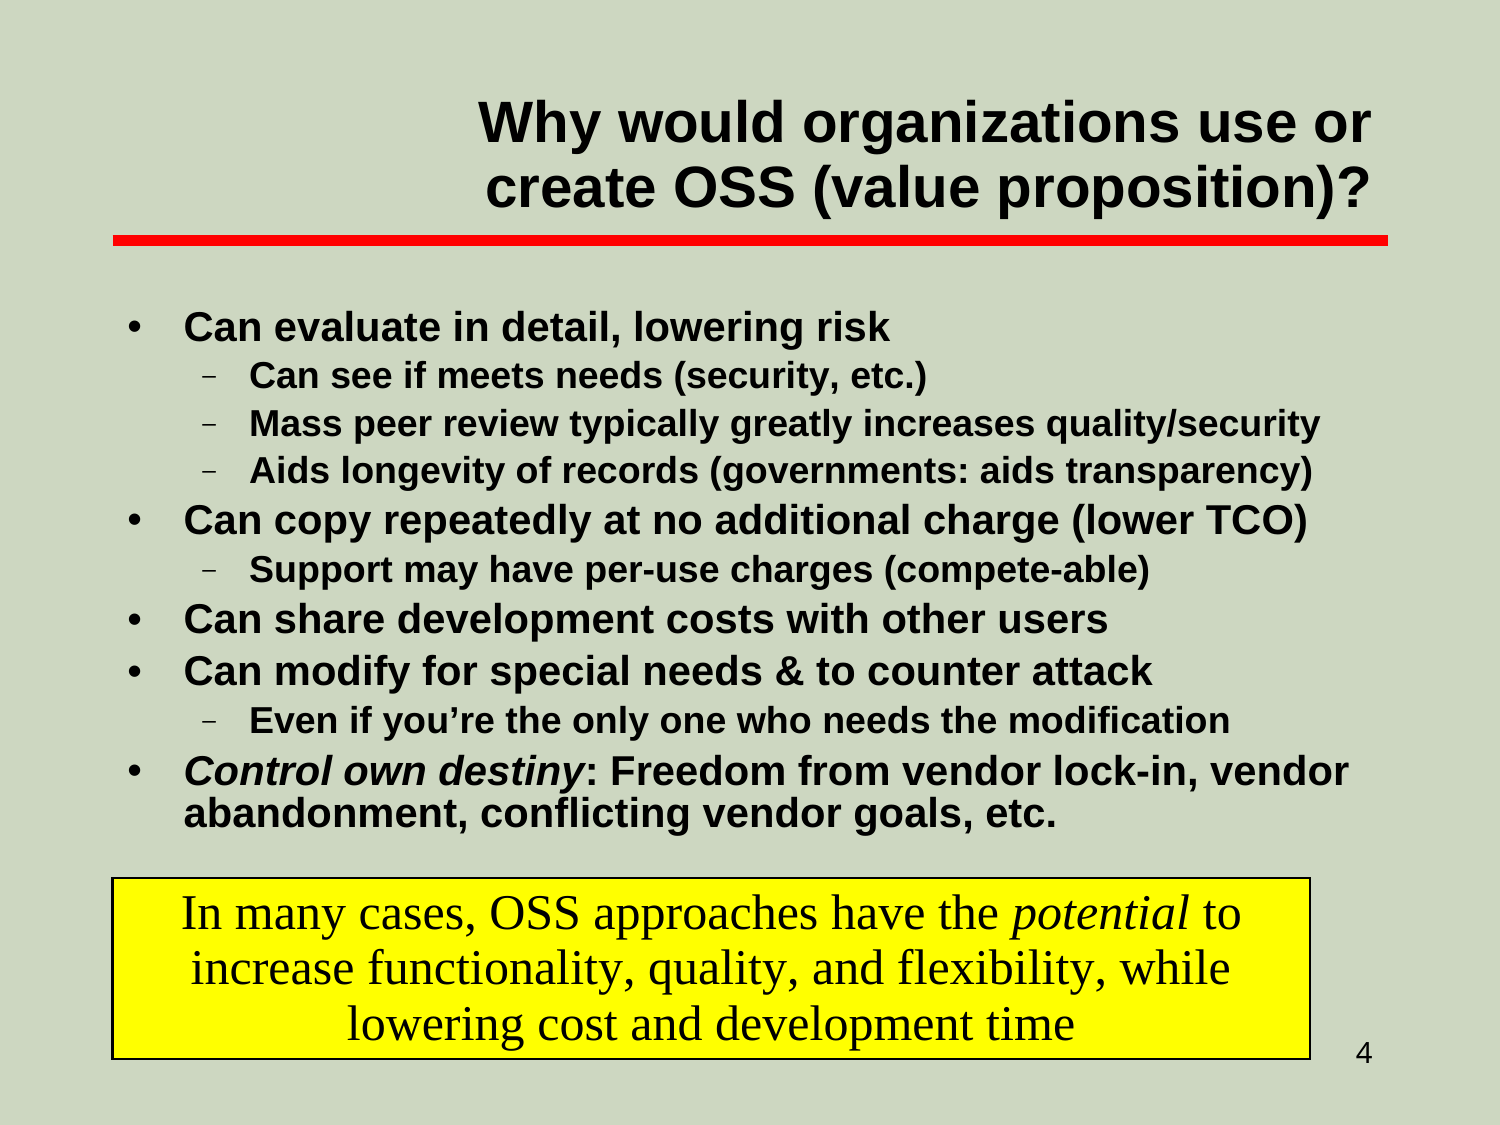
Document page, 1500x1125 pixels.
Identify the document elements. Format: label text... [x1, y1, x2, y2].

text_box In many cases, OSS approaches have the potential to increase functionality, quality, and flexibility, while lowering cost and development time [112, 877, 1311, 1059]
list Can evaluate in detail, lowering risk Can see if meets needs (security, etc.) Mass peer review typically greatly increases quality/security Aids longevity of records (governments: aids transparency) Can copy repeatedly at no additional charge (lower TCO) Support may have per-use charges (compete-able) Can share development costs with other users Can modify for special needs & to counter attack Even if you’re the only one who needs the modification Control own destiny: Freedom from vendor lock-in, vendor abandonment, conflicting vendor goals, etc. [112, 299, 1388, 878]
title Why would organizations use or create OSS (value proposition)? [337, 80, 1388, 229]
